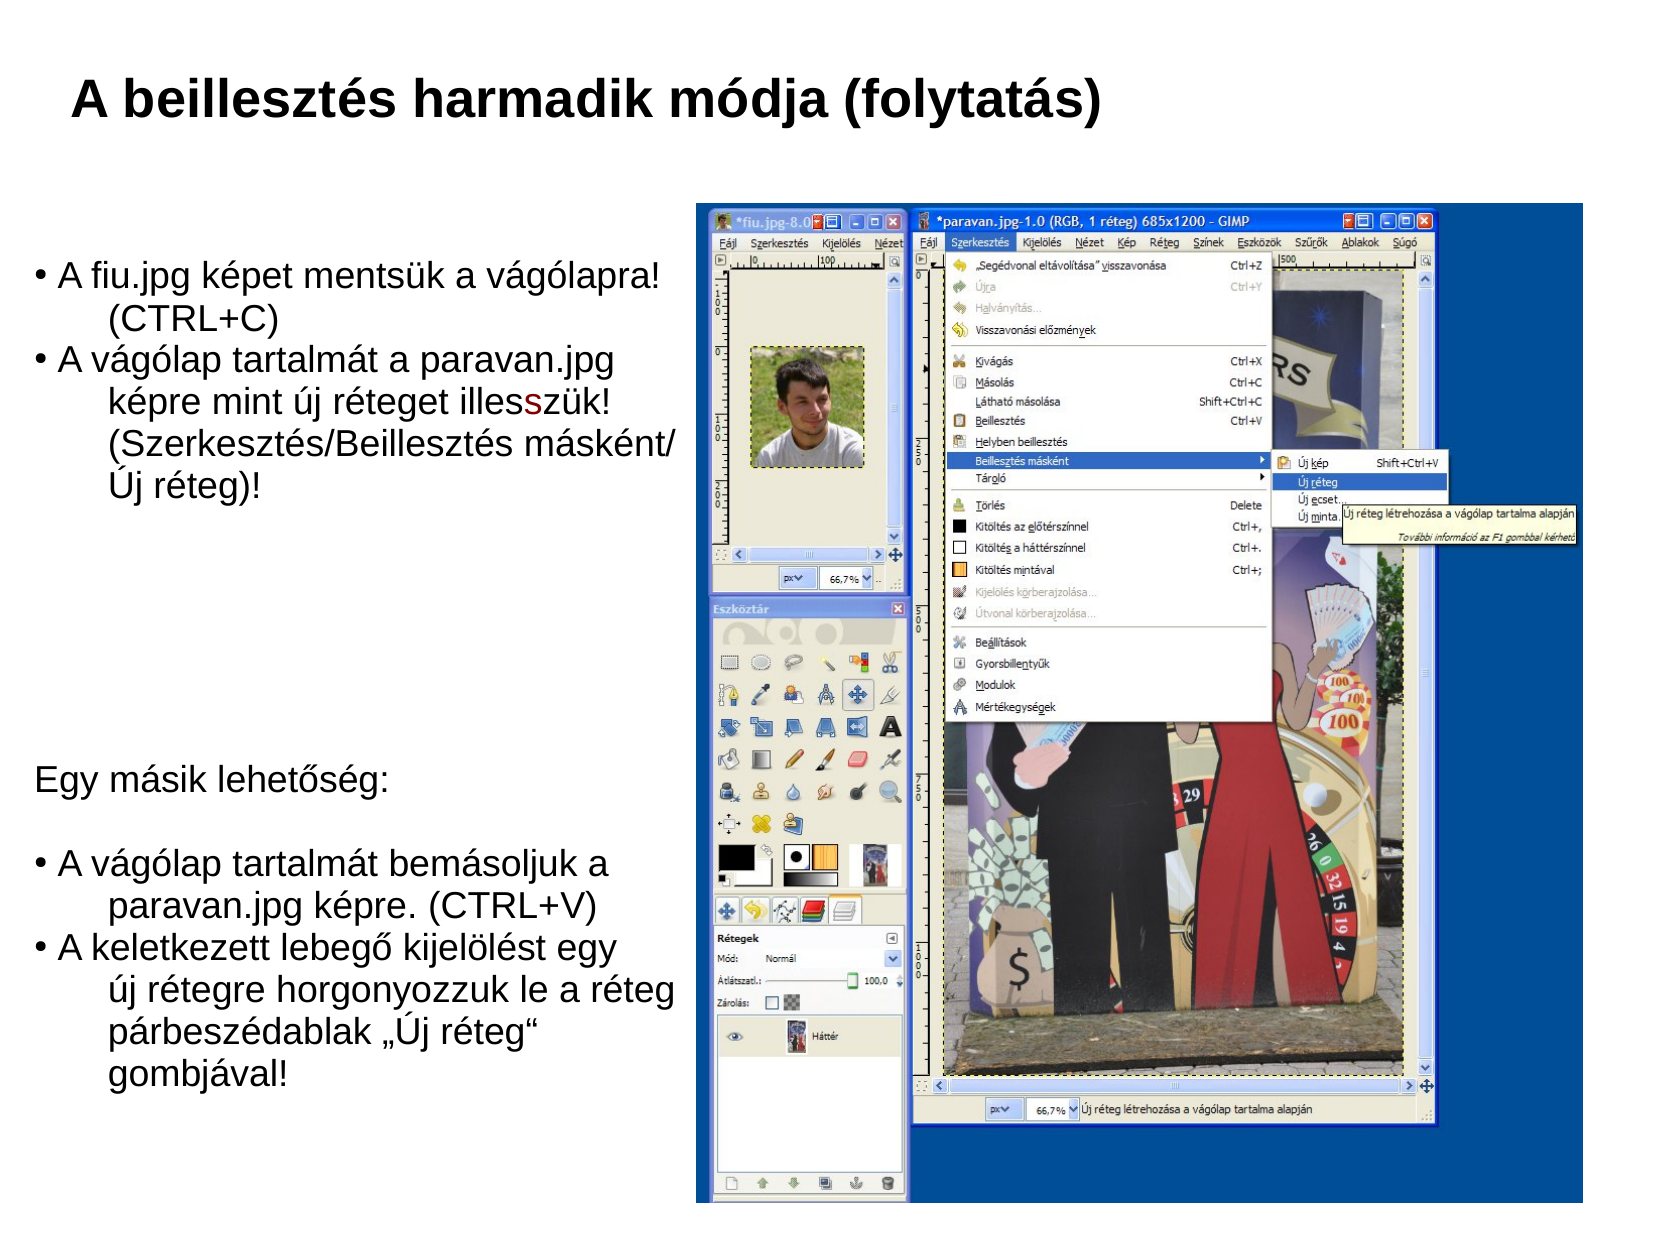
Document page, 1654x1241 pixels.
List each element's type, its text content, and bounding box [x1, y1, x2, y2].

picture [696, 203, 1583, 1203]
text_box A beillesztés harmadik módja (folytatás) [56, 61, 1118, 139]
text_box A fiu.jpg képet mentsük a vágólapra! (CTRL+C) A vágólap tartalmát a paravan.jpg képre mint új réteget illesszük! (Szerkesztés/Beillesztés másként/ Új réteg)! Egy másik lehetőség: A vágólap tartalmát bemásoljuk a paravan.jpg képre. (CTRL+V) A keletkezett lebegő kijelölést egy új rétegre horgonyozzuk le a réteg párbeszédablak „Új réteg“ gombjával! [19, 247, 701, 1104]
